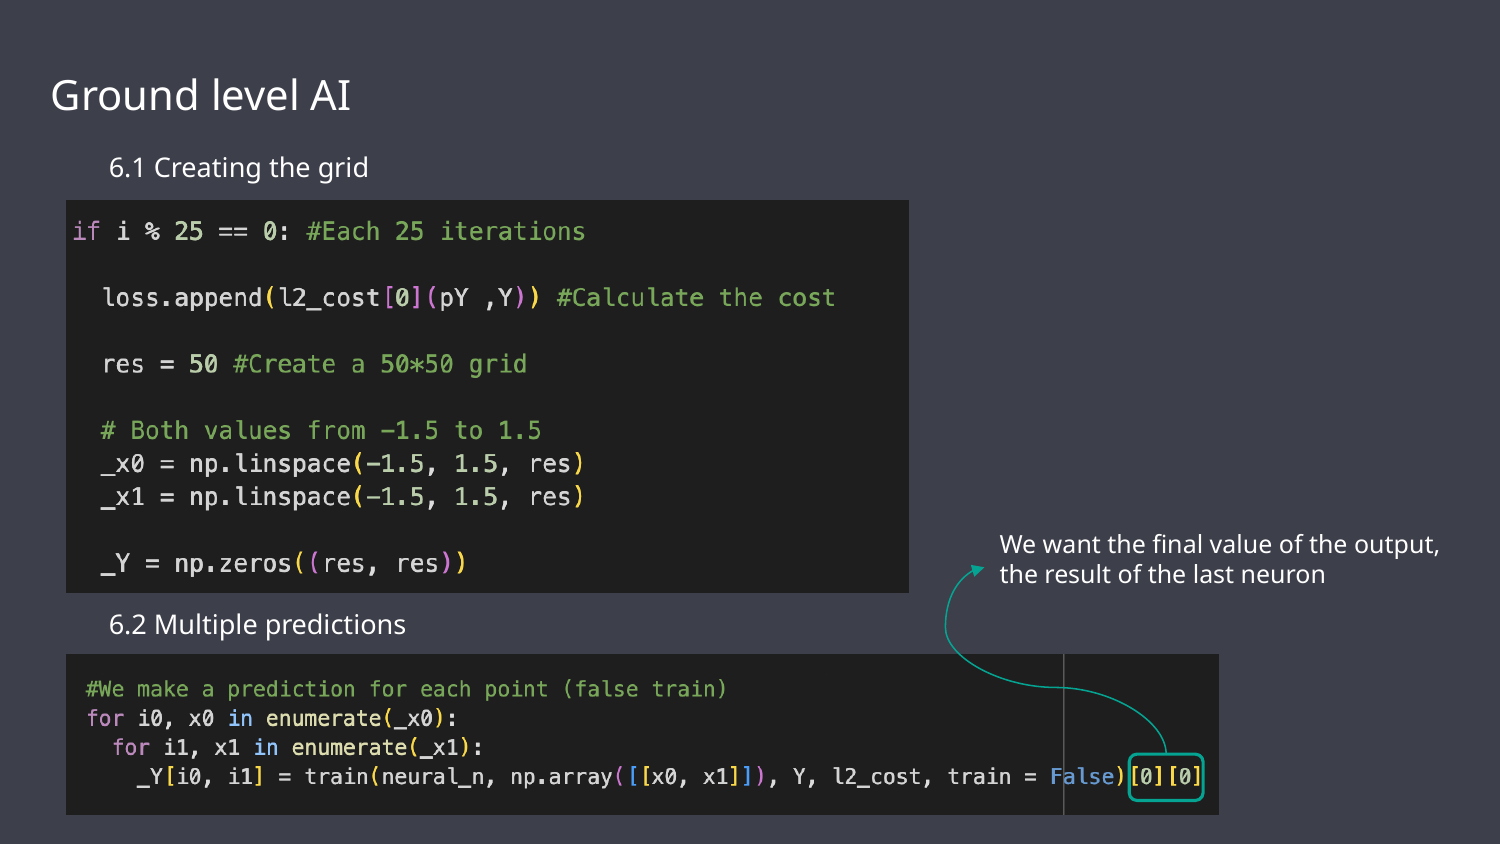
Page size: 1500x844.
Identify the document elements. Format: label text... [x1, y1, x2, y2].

text_box 6.2 Multiple predictions [93, 593, 565, 654]
picture [66, 200, 909, 593]
picture [1131, 756, 1201, 798]
picture [66, 654, 1219, 815]
text_box We want the final value of the output, the result of the last neuron [984, 513, 1475, 621]
text_box 6.1 Creating the grid [93, 135, 565, 200]
text_box Ground level AI [35, 53, 460, 120]
